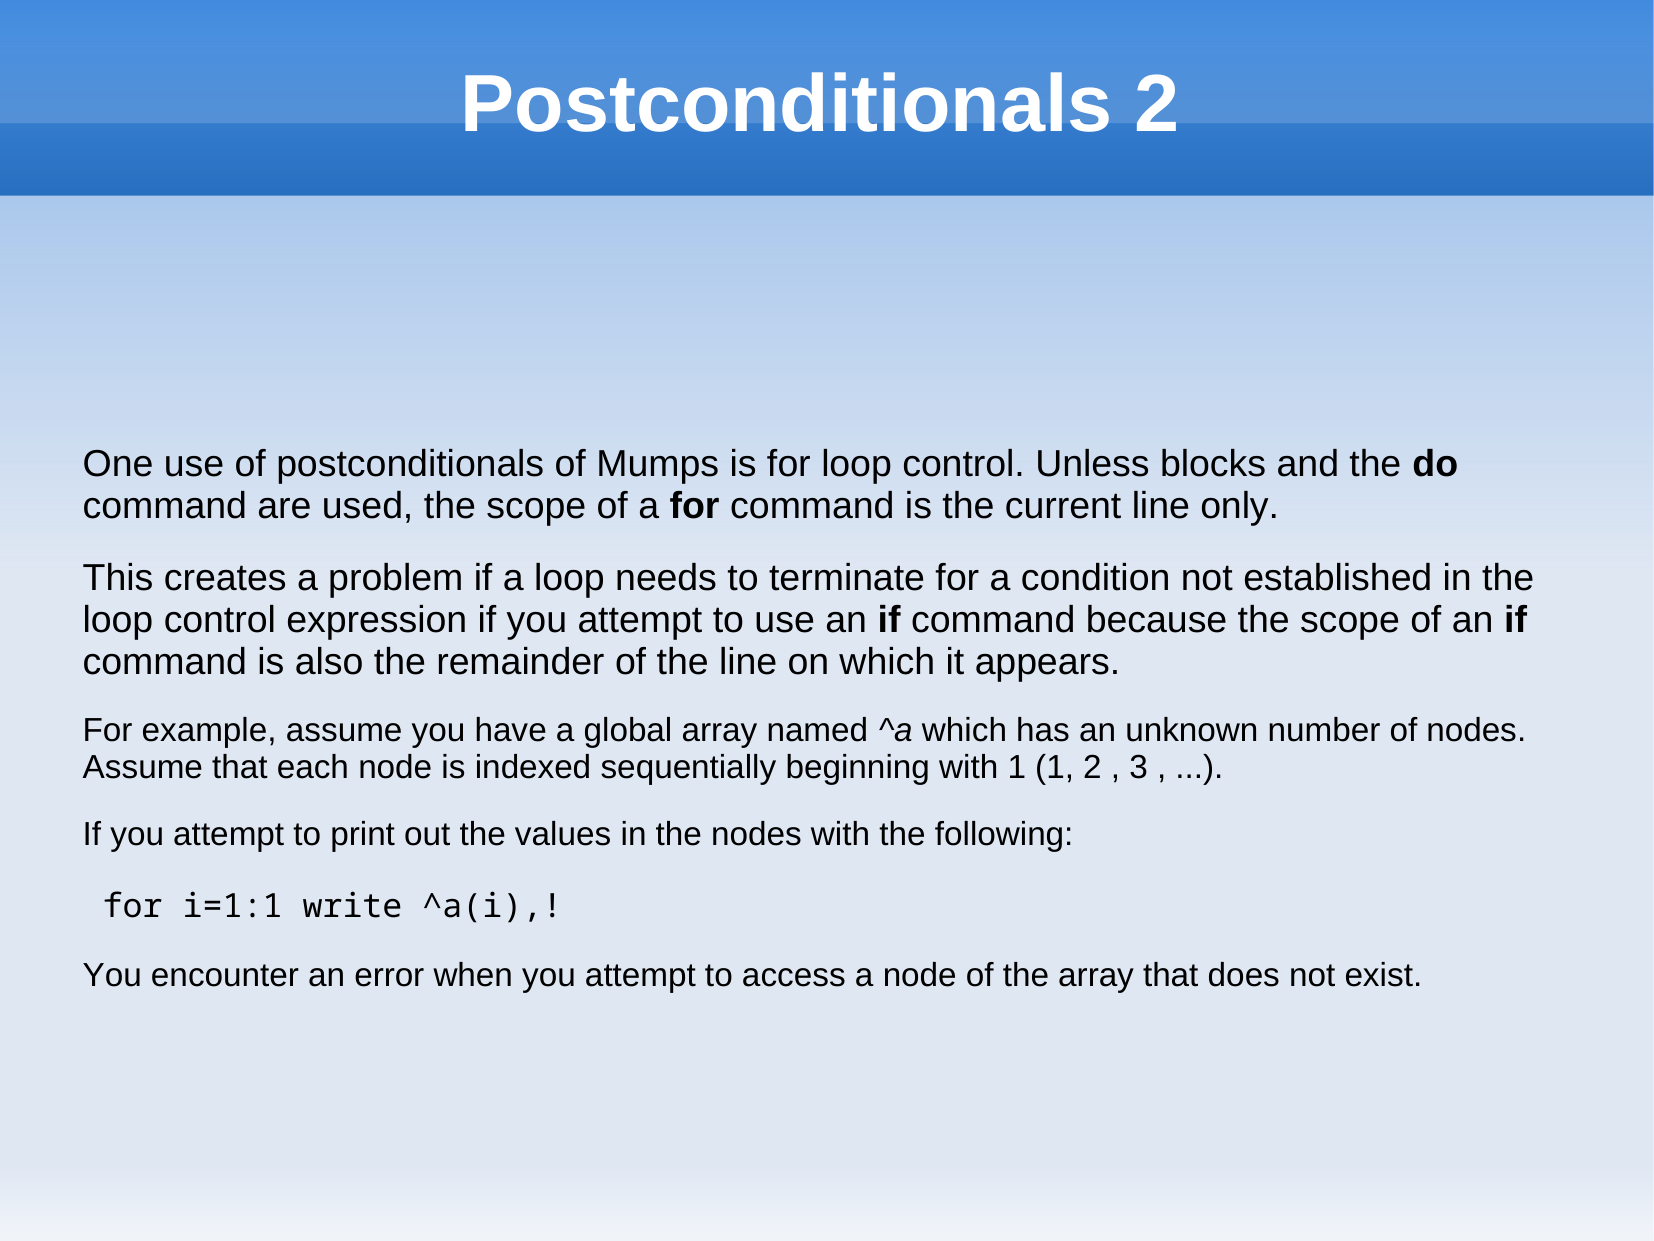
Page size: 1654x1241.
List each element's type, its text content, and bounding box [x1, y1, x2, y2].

picture [0, 0, 1654, 1241]
list One use of postconditionals of Mumps is for loop control. Unless blocks and the do command are used, the scope of a for command is the current line only. This creates a problem if a loop needs to terminate for a condition not established in the loop control expression if you attempt to use an if command because the scope of an if command is also the remainder of the line on which it appears. For example, assume you have a global array named ^a which has an unknown number of nodes. Assume that each node is indexed sequentially beginning with 1 (1, 2 , 3 , ...). If you attempt to print out the values in the nodes with the following: for i=1:1 write ^a(i),! You encounter an error when you attempt to access a node of the array that does not exist. [82, 290, 1571, 1213]
title Postconditionals 2 [76, 0, 1565, 208]
